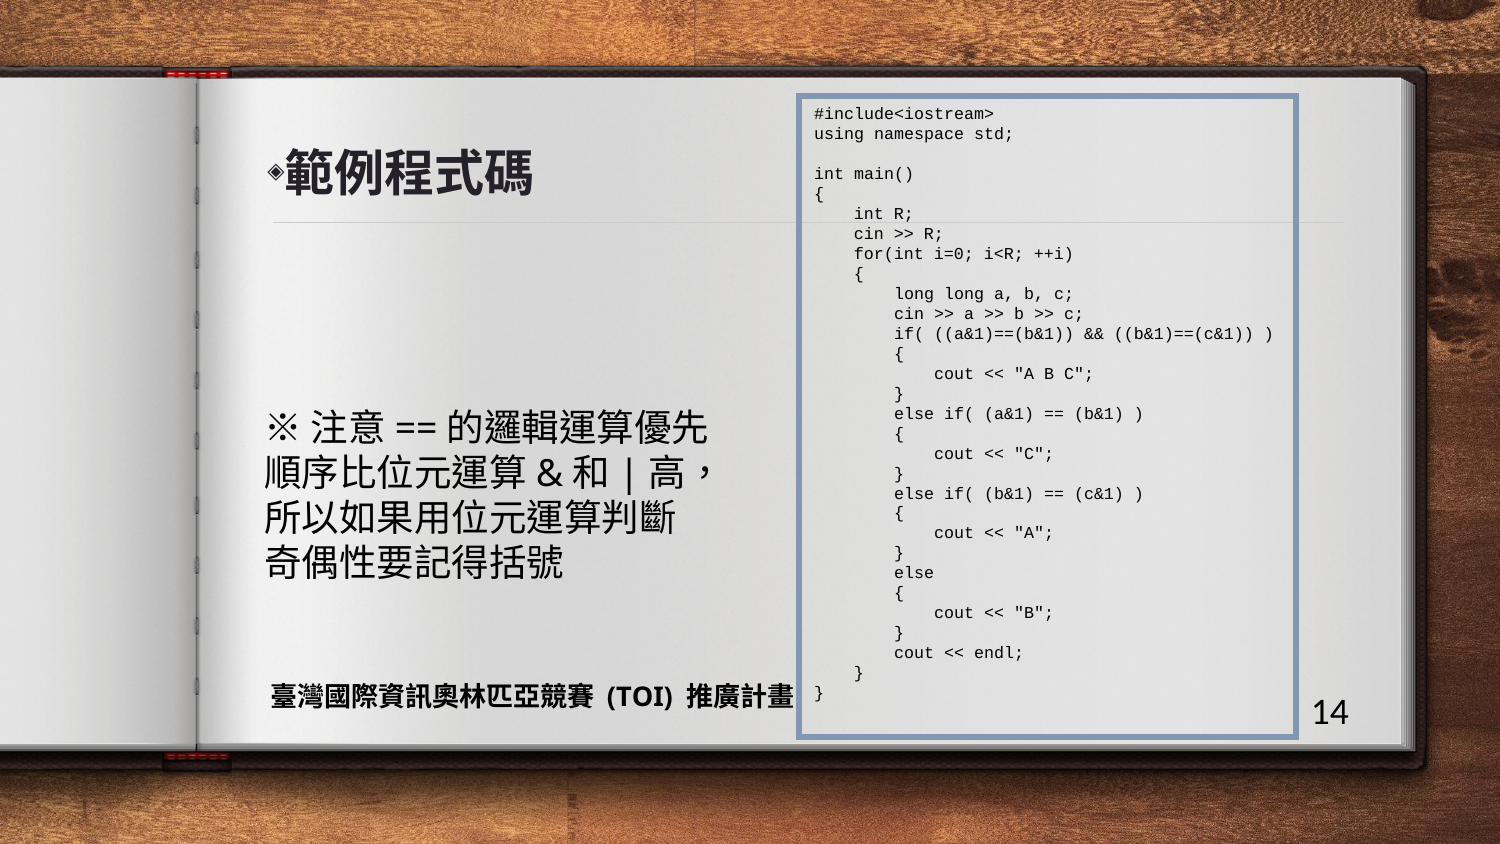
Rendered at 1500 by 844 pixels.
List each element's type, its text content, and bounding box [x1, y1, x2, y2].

list 範例程式碼 [252, 126, 796, 226]
text_box #include<iostream> using namespace std; int main() { int R; cin >> R; for(int i=0; i<R; ++i) { long long a, b, c; cin >> a >> b >> c; if( ((a&1)==(b&1)) && ((b&1)==(c&1)) ) { cout << "A B C"; } else if( (a&1) == (b&1) ) { cout << "C"; } else if( (b&1) == (c&1) ) { cout << "A"; } else { cout << "B"; } cout << endl; } } [799, 95, 1296, 737]
text_box ※注意==的邏輯運算優先順序比位元運算&和|高，所以如果用位元運算判斷奇偶性要記得括號 [249, 396, 727, 594]
text_box [1299, 672, 1386, 737]
